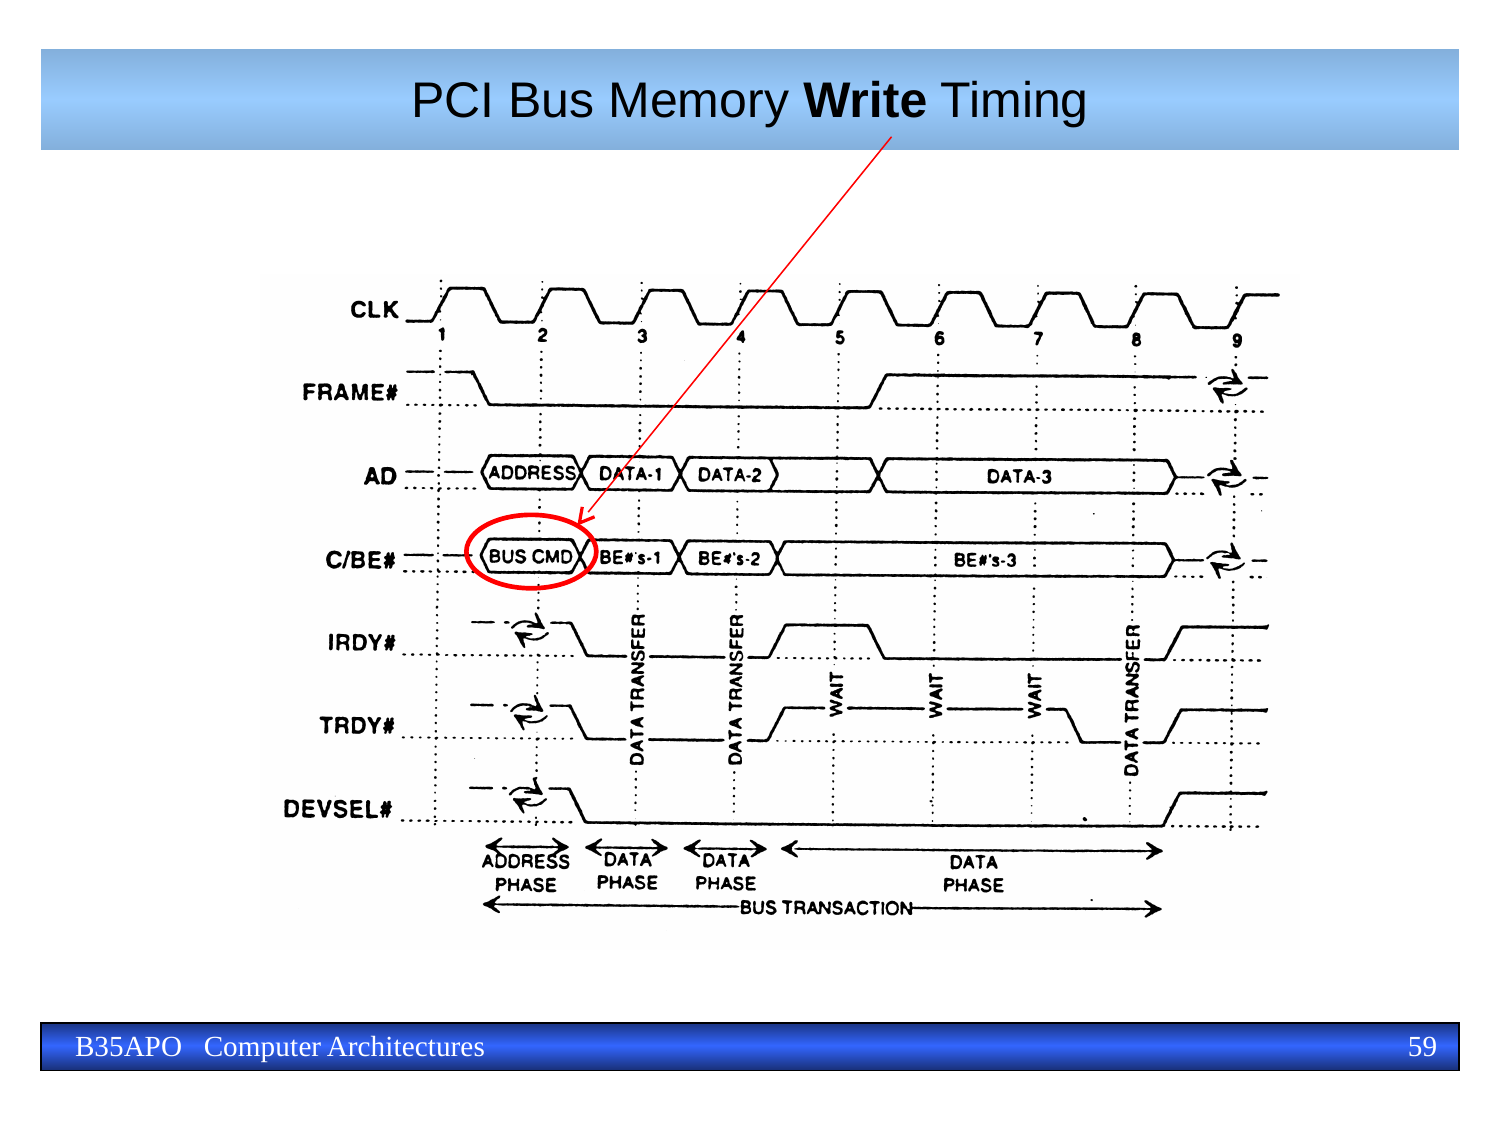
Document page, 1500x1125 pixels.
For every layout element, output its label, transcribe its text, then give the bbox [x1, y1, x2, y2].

title PCI Bus Memory Write Timing [41, 49, 1459, 150]
picture [260, 274, 1300, 950]
